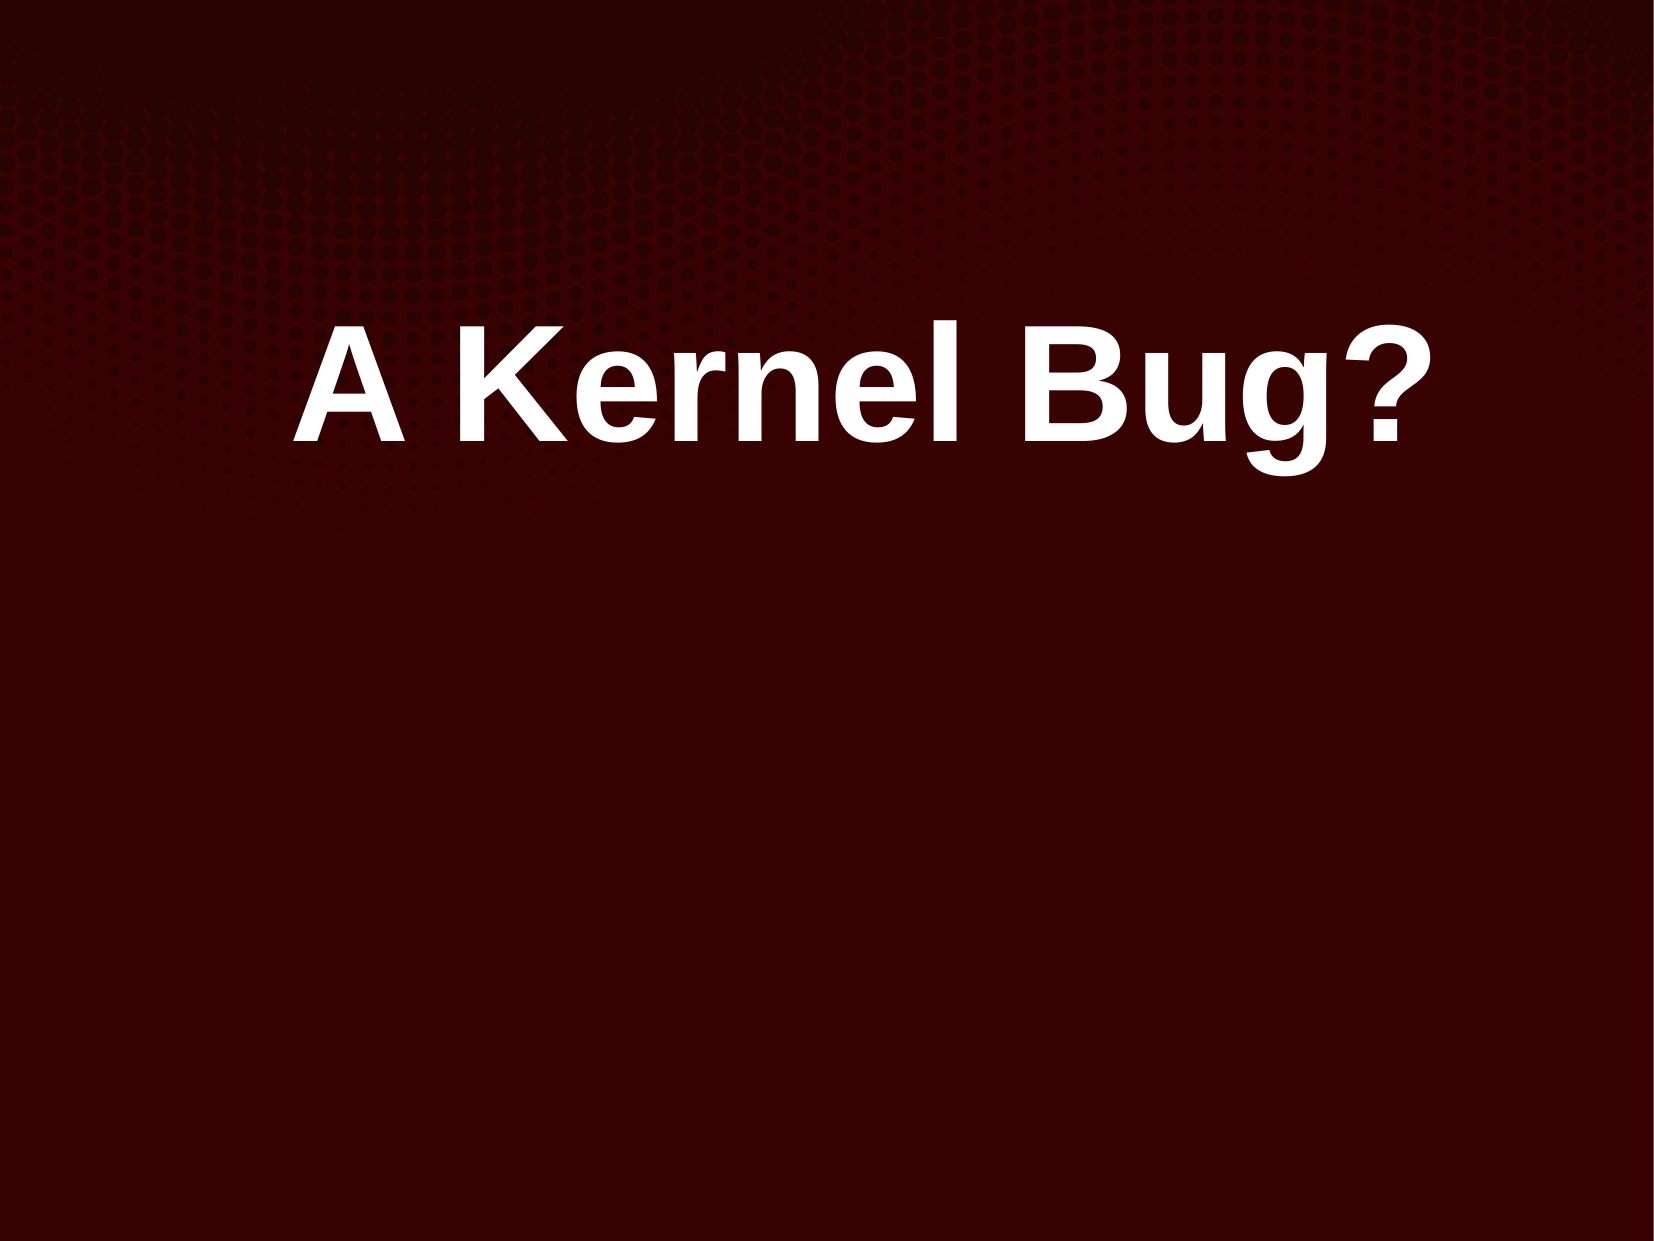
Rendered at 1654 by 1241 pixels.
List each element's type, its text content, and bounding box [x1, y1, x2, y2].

list A Kernel Bug? [82, 290, 1571, 1109]
picture [0, 0, 1654, 1241]
